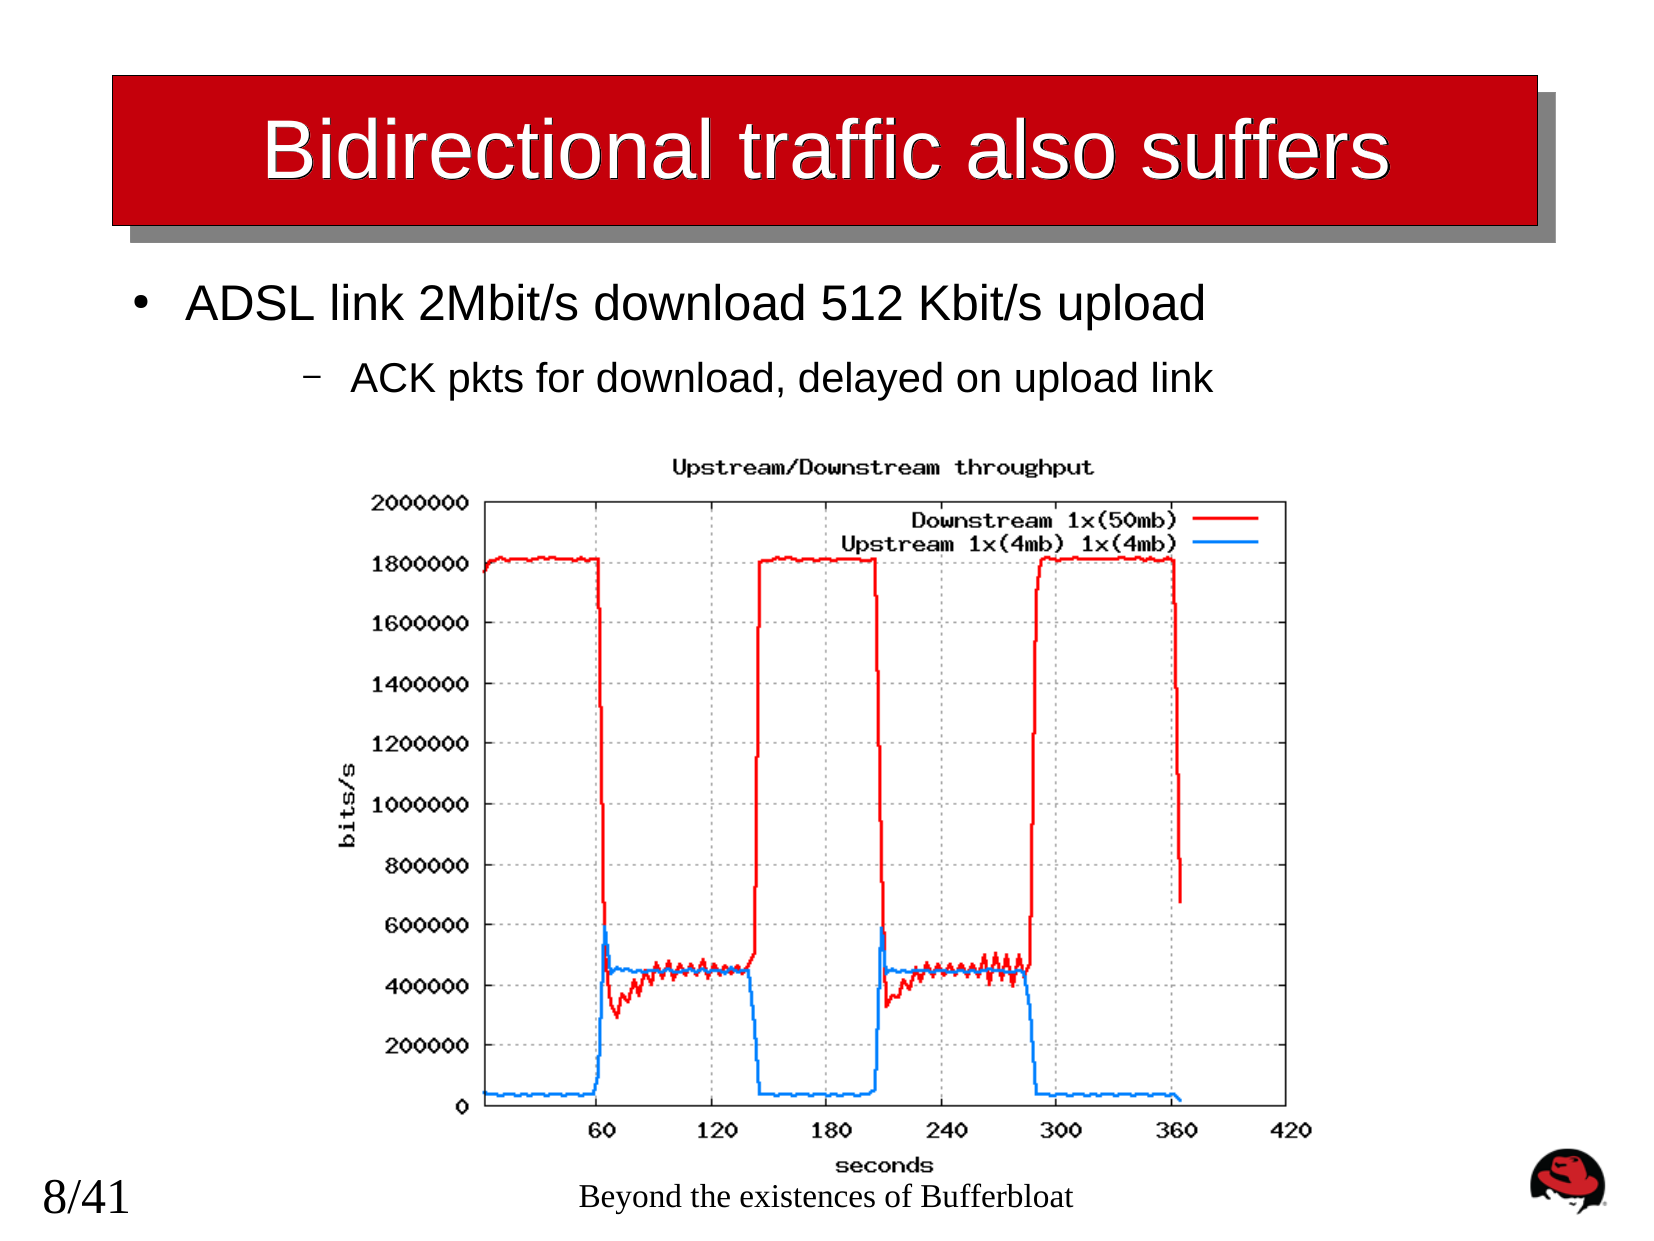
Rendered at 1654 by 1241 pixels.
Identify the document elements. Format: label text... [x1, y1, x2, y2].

title Bidirectional traffic also suffers [116, 46, 1538, 254]
picture [1529, 1146, 1613, 1224]
list ADSL link 2Mbit/s download 512 Kbit/s upload ACK pkts for download, delayed on upload link [114, 275, 1540, 532]
picture [328, 431, 1329, 1182]
